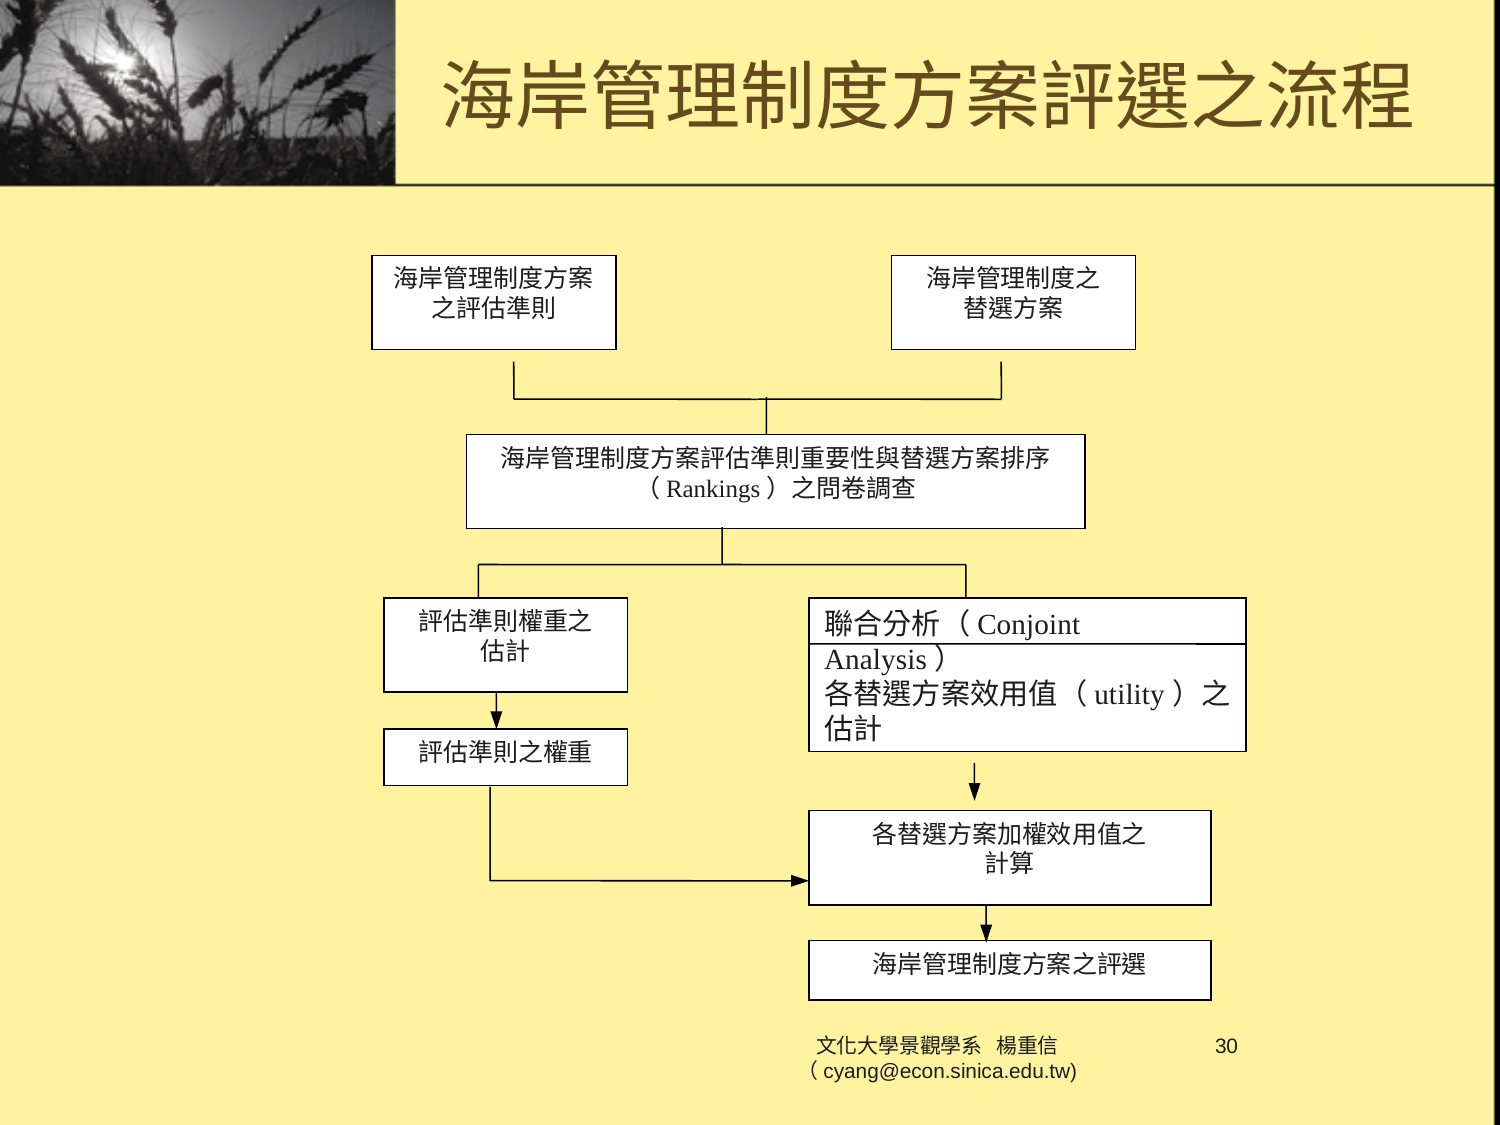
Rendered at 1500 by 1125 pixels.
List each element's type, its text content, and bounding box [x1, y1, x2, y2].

text_box [1200, 1025, 1413, 1101]
text_box 海岸管理制度方案 之評估準則 [372, 255, 616, 349]
text_box 海岸管理制度之 替選方案 [892, 255, 1136, 349]
title 海岸管理制度方案評選之流程 [425, 14, 1500, 173]
text_box 海岸管理制度方案評估準則重要性與替選方案排序（Rankings）之問卷調查 [466, 435, 1085, 528]
text_box 評估準則之權重 [384, 729, 628, 785]
text_box 聯合分析（Conjoint Analysis） 各替選方案效用值（utility）之估計 [809, 598, 1246, 643]
text_box 聯合分析（Conjoint Analysis） 各替選方案效用值（utility）之估計 [809, 645, 1246, 751]
text_box 評估準則權重之 估計 [384, 598, 628, 692]
text_box 文化大學景觀學系 楊重信（cyang@econ.sinica.edu.tw) [699, 1025, 1175, 1101]
text_box 各替選方案加權效用值之 計算 [809, 811, 1211, 905]
text_box 海岸管理制度方案之評選 [809, 941, 1211, 1000]
